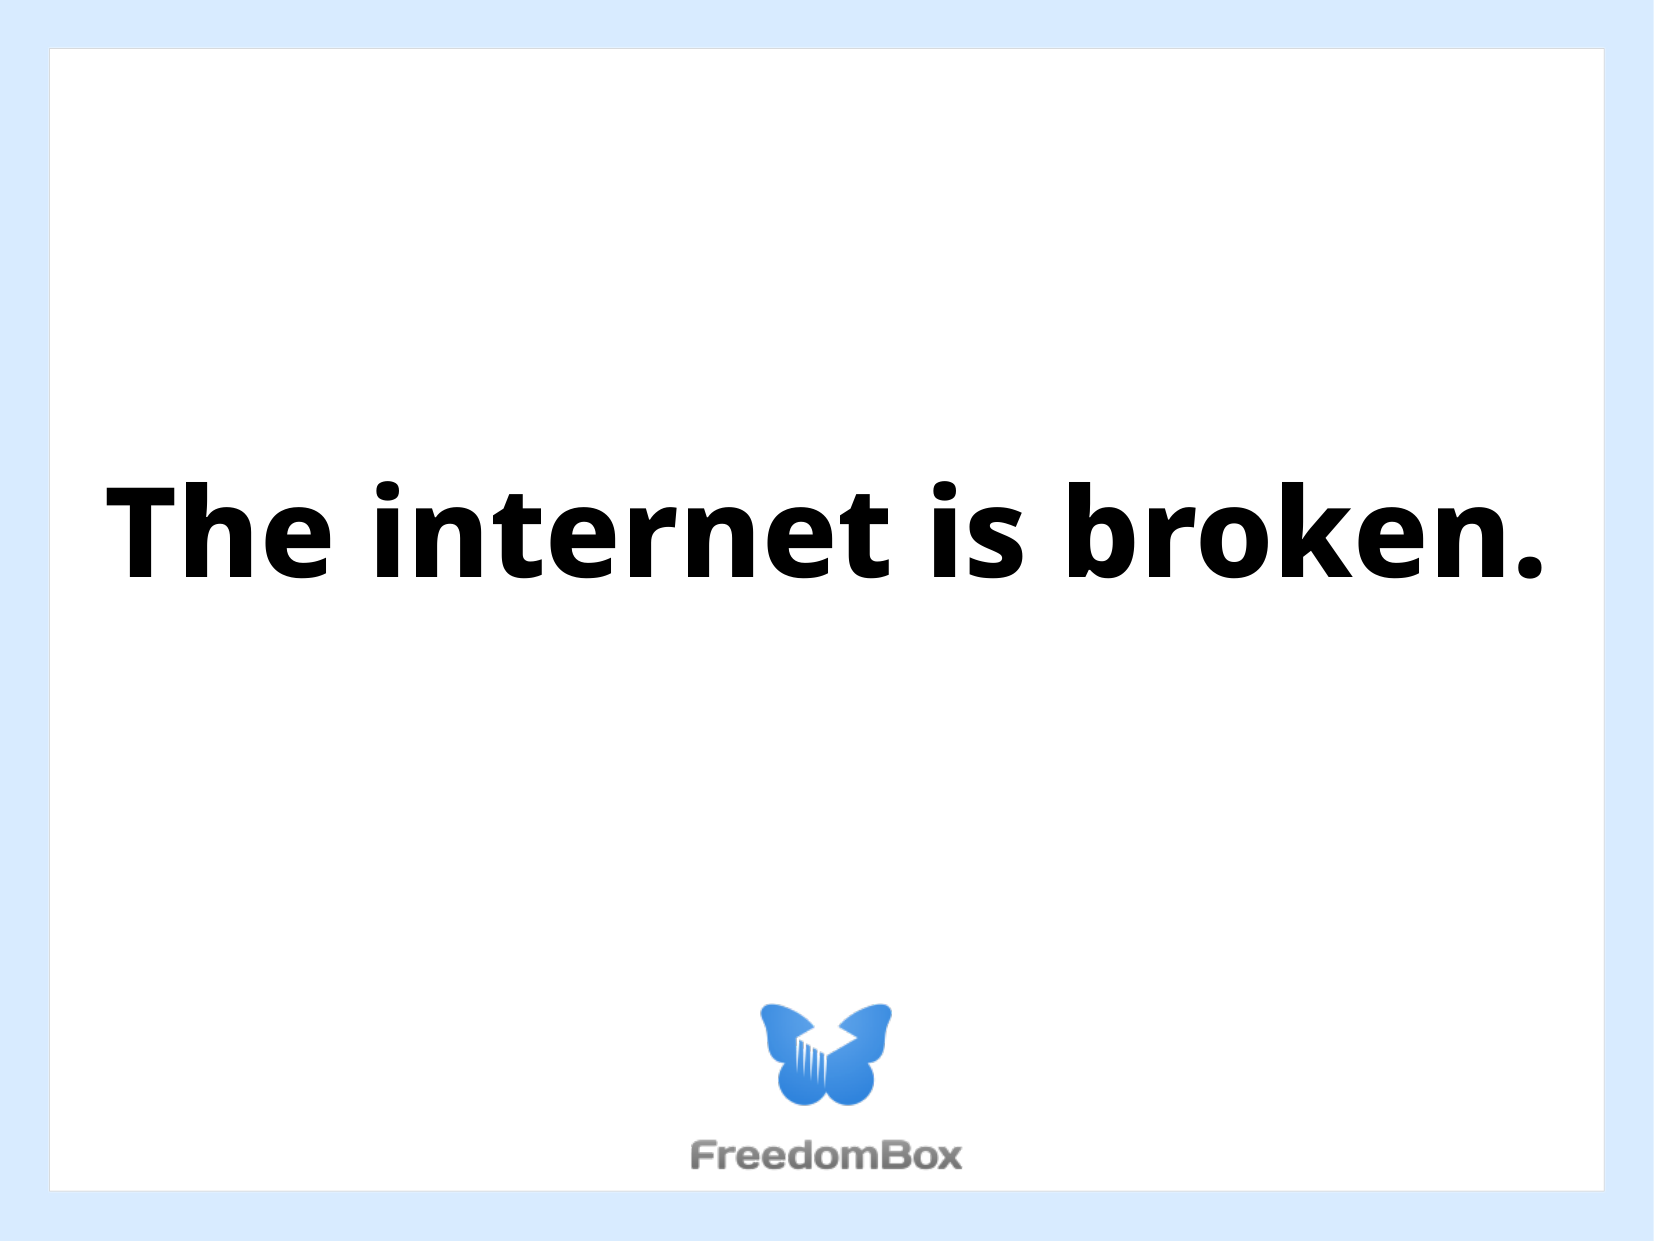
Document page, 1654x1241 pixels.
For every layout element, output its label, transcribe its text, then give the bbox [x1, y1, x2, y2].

subtitle The internet is broken. [82, 49, 1571, 1010]
picture [0, 0, 1654, 1241]
